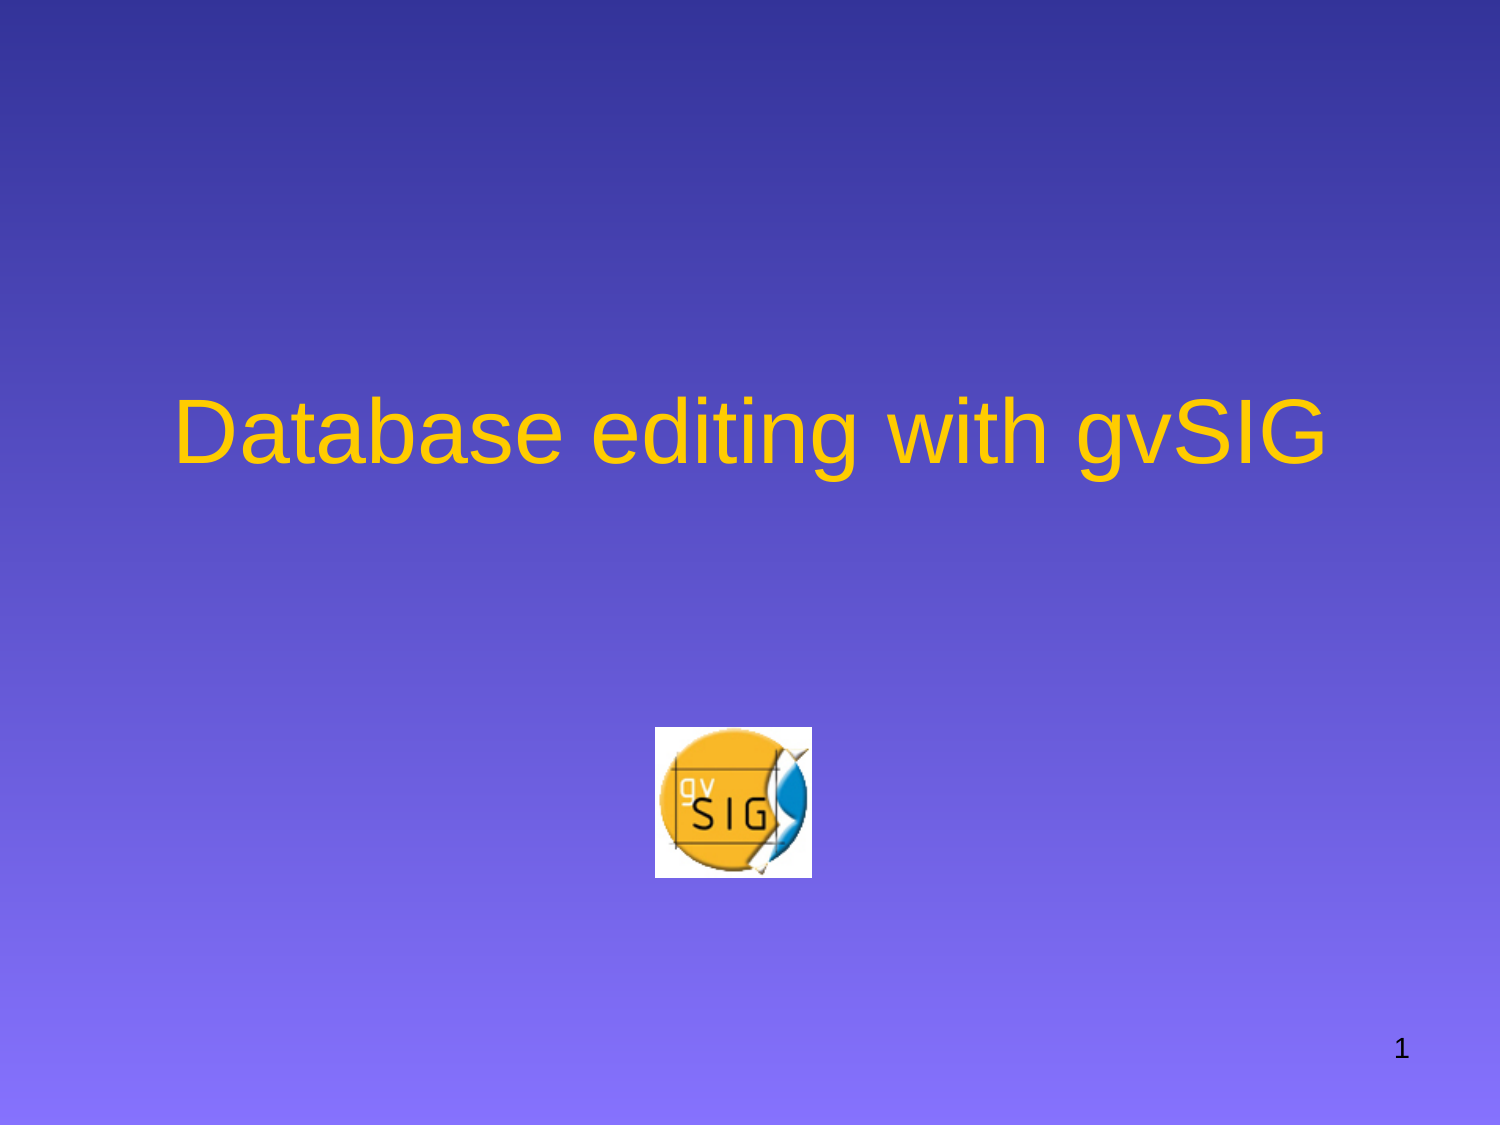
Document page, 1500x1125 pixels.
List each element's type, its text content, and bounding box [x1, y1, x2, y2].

title Database editing with gvSIG [76, 337, 1427, 526]
picture [655, 727, 812, 878]
